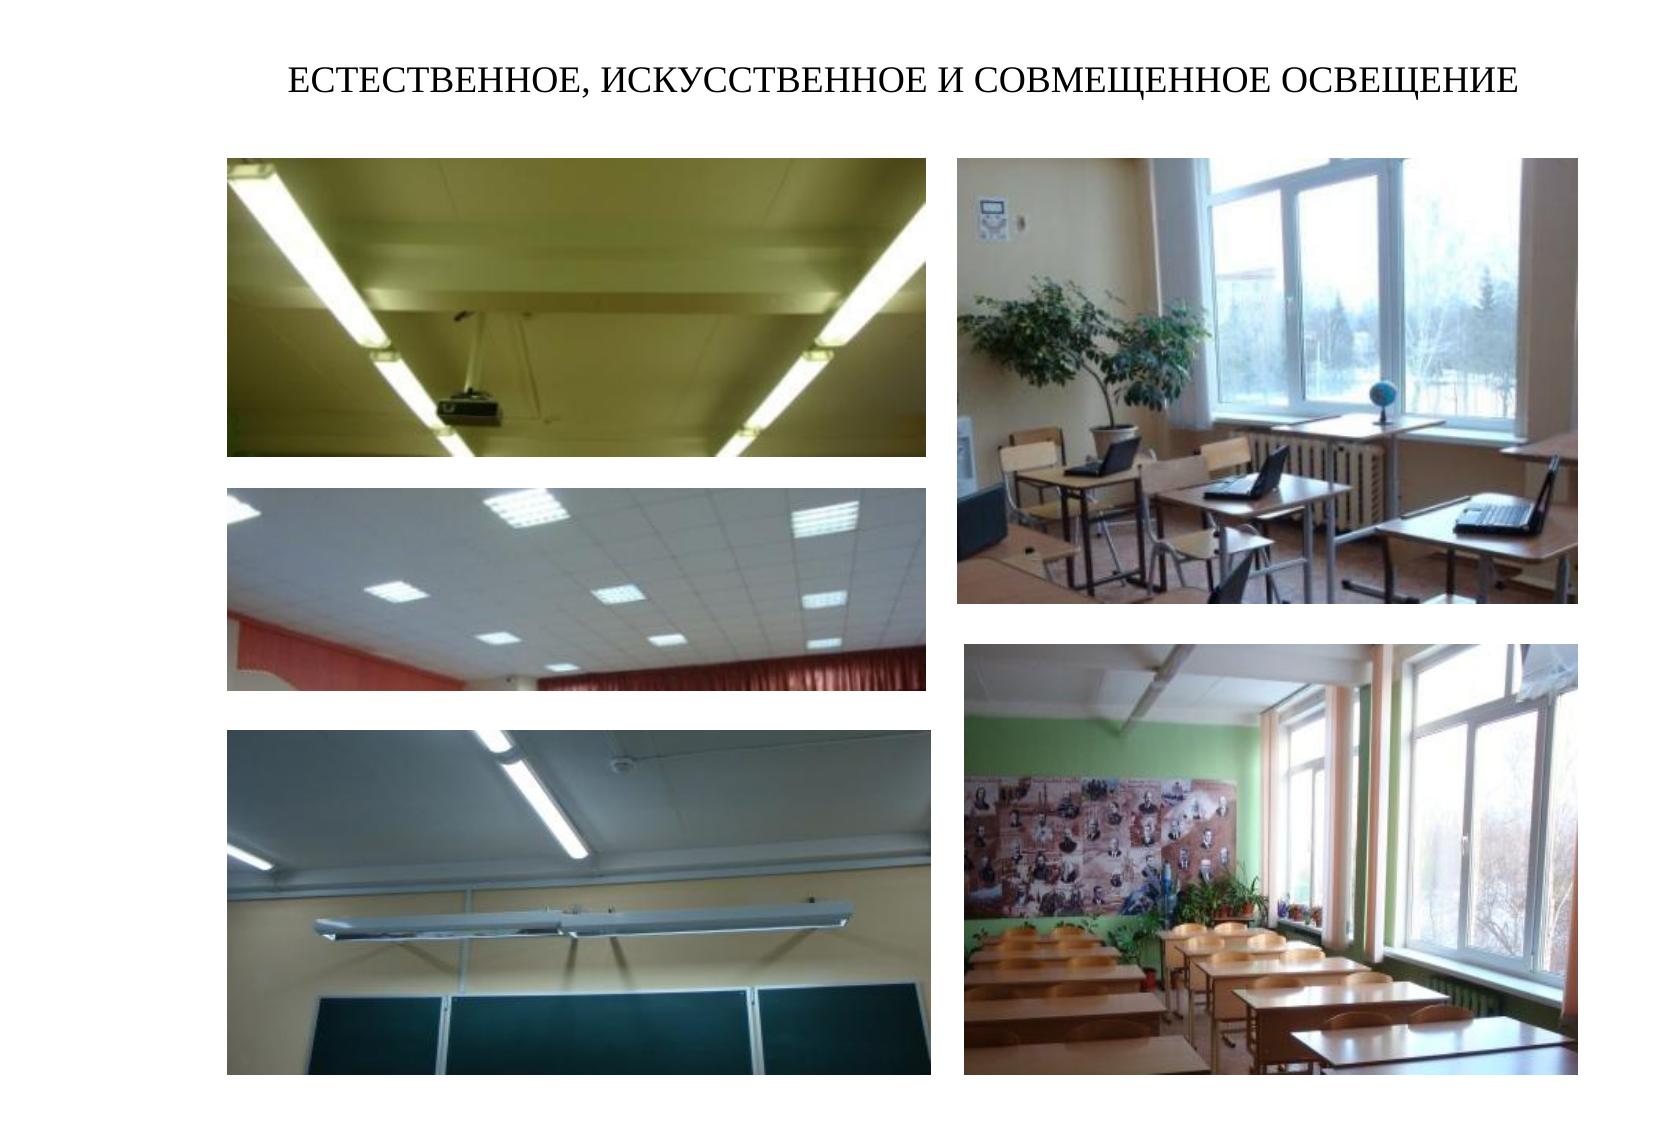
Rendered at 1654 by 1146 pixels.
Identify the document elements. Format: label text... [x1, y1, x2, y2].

picture [957, 158, 1578, 604]
text_box ЕСТЕСТВЕННОЕ, ИСКУССТВЕННОЕ И СОВМЕЩЕННОЕ ОСВЕЩЕНИЕ [229, 45, 1579, 110]
picture [964, 644, 1578, 1075]
picture [227, 158, 926, 457]
picture [227, 488, 926, 691]
picture [227, 730, 931, 1075]
